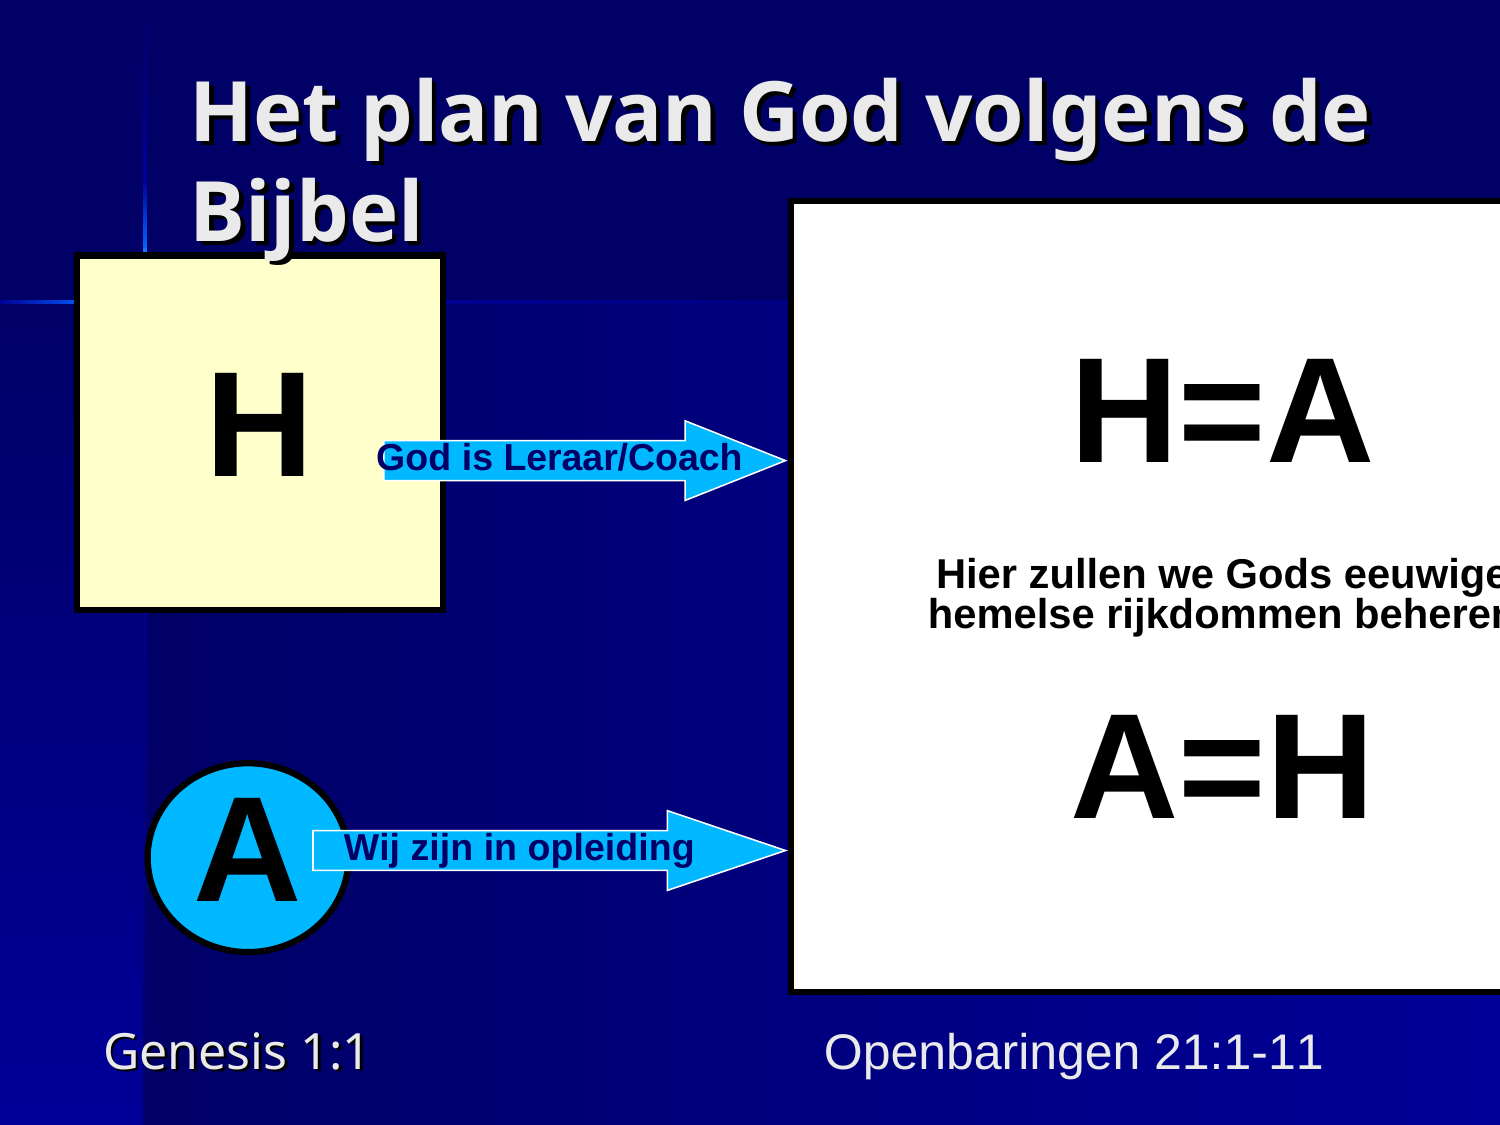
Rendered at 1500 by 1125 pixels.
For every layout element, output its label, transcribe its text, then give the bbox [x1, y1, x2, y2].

text_box Openbaringen 21:1-11 [809, 1011, 1365, 1087]
title Het plan van God volgens de Bijbel [174, 50, 1413, 239]
text_box A [147, 763, 348, 953]
text_box God is Leraar/Coach [383, 420, 786, 501]
text_box Wij zijn in opleiding [312, 810, 786, 891]
text_box H=A Hier zullen we Gods eeuwige hemelse rijkdommen beheren A=H [791, 200, 1500, 993]
list Genesis 1:1 [88, 1011, 410, 1083]
text_box H [76, 255, 443, 610]
